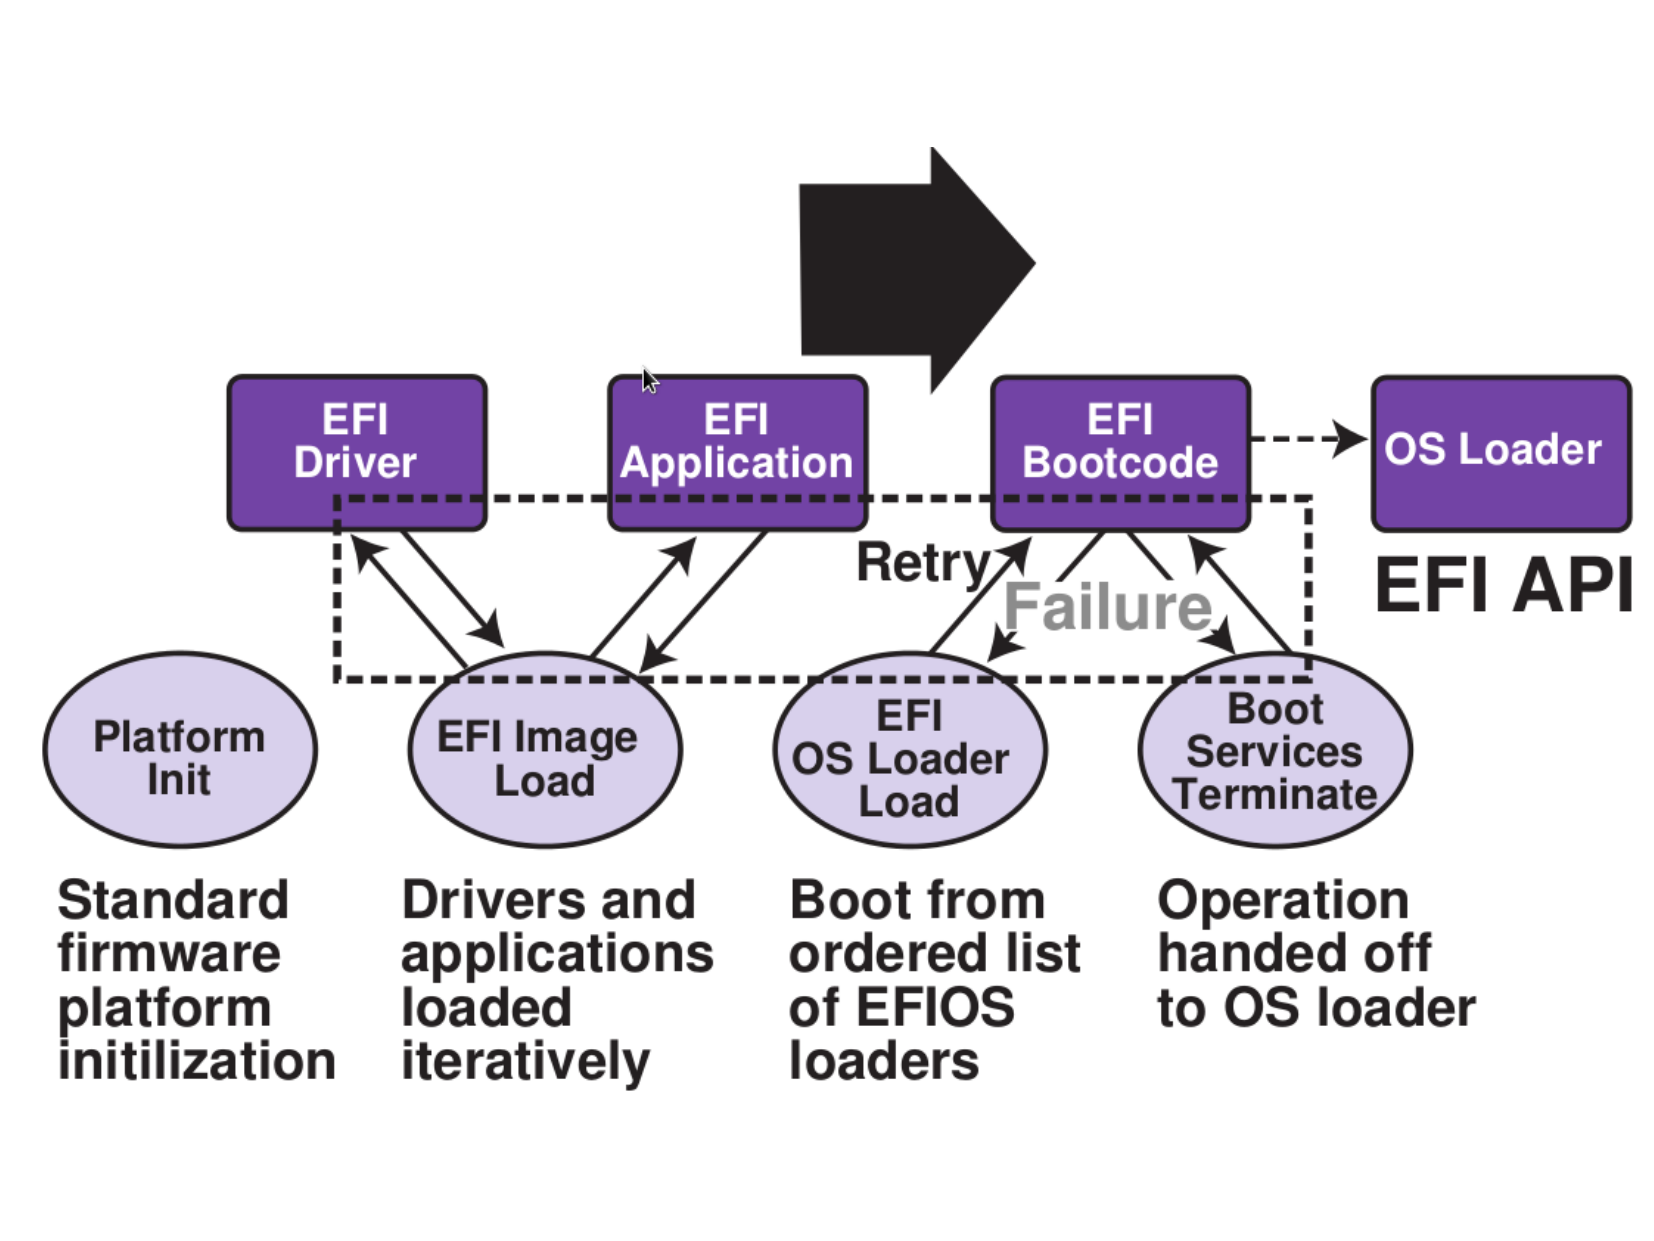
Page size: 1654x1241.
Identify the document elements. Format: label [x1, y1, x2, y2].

picture [16, 147, 1654, 1110]
